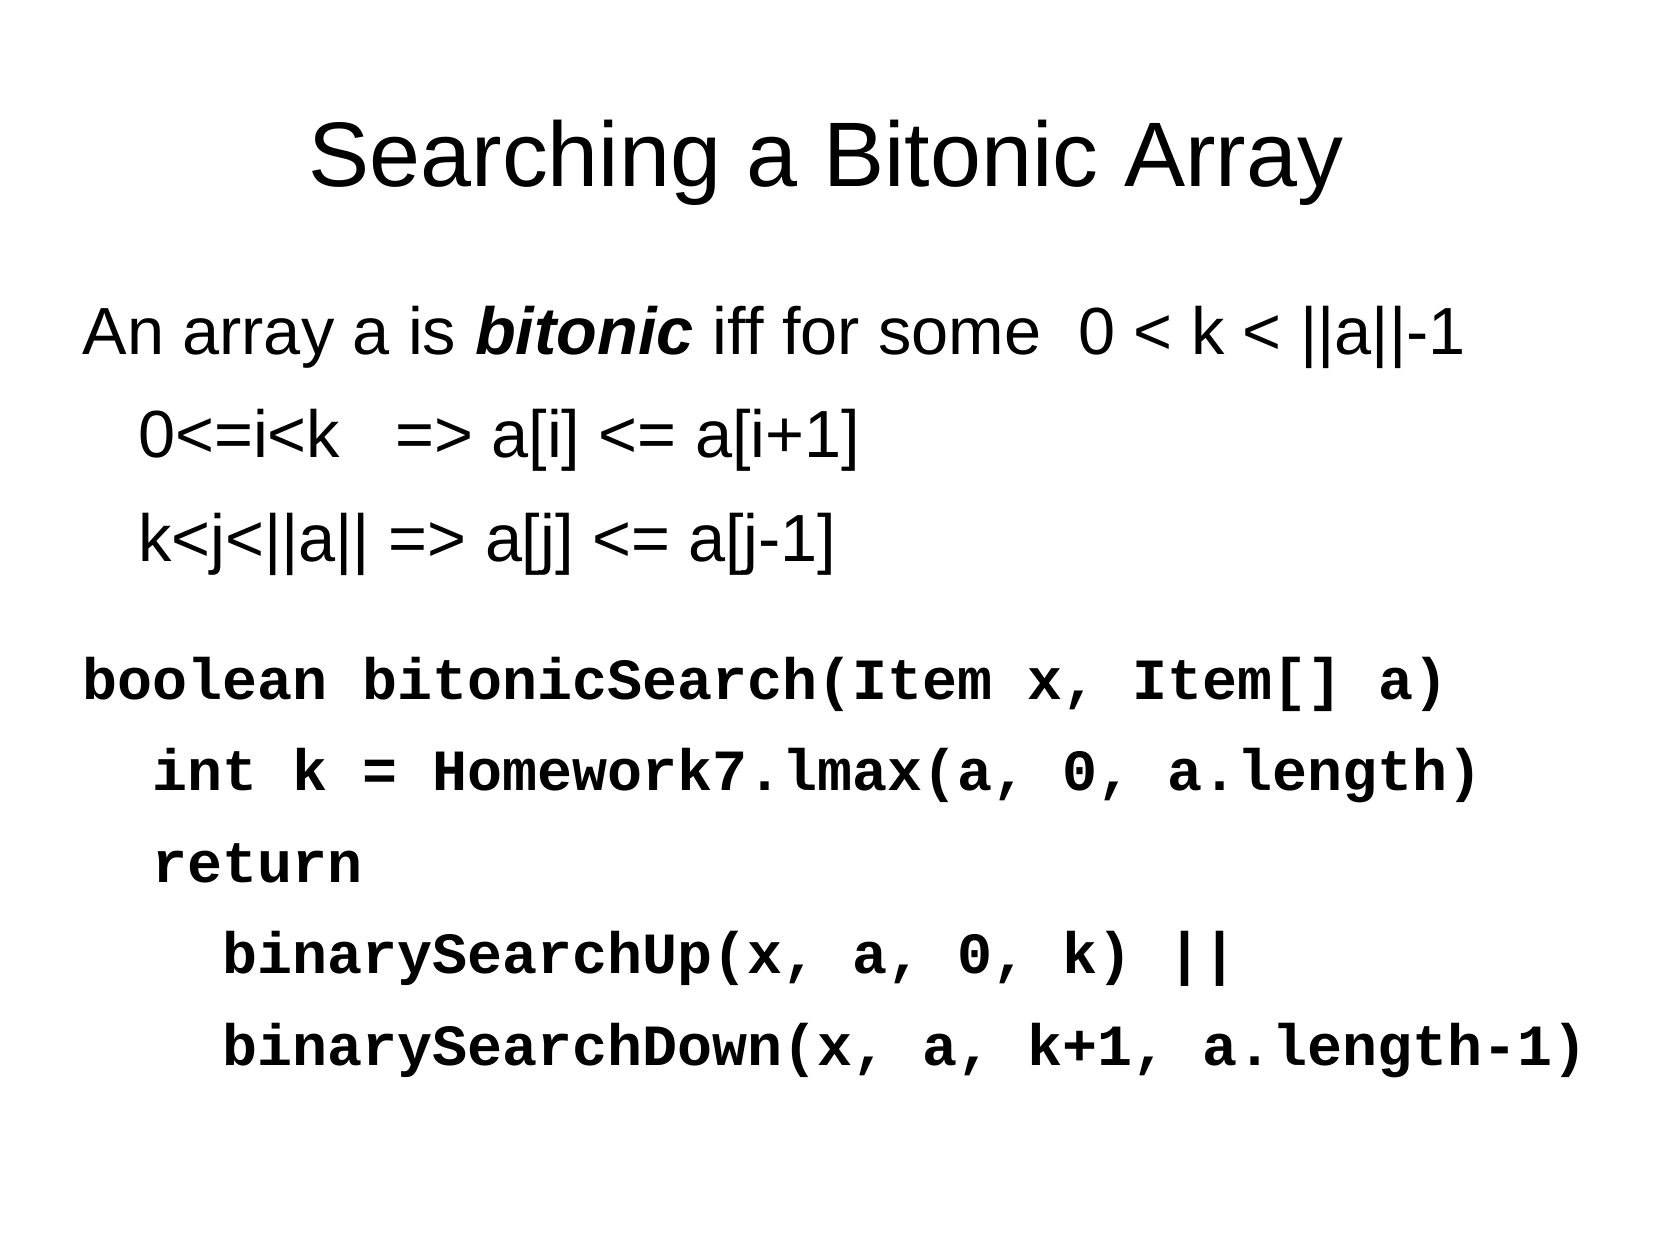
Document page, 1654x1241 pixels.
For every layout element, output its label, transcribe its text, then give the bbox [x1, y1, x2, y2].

list An array a is bitonic iff for some 0 < k < ||a||-1 0<=i<k => a[i] <= a[i+1] k<j<||a|| => a[j] <= a[j-1] boolean bitonicSearch(Item x, Item[] a) int k = Homework7.lmax(a, 0, a.length) return binarySearchUp(x, a, 0, k) || binarySearchDown(x, a, k+1, a.length-1) [82, 290, 1613, 1109]
title Searching a Bitonic Array [82, 49, 1571, 257]
